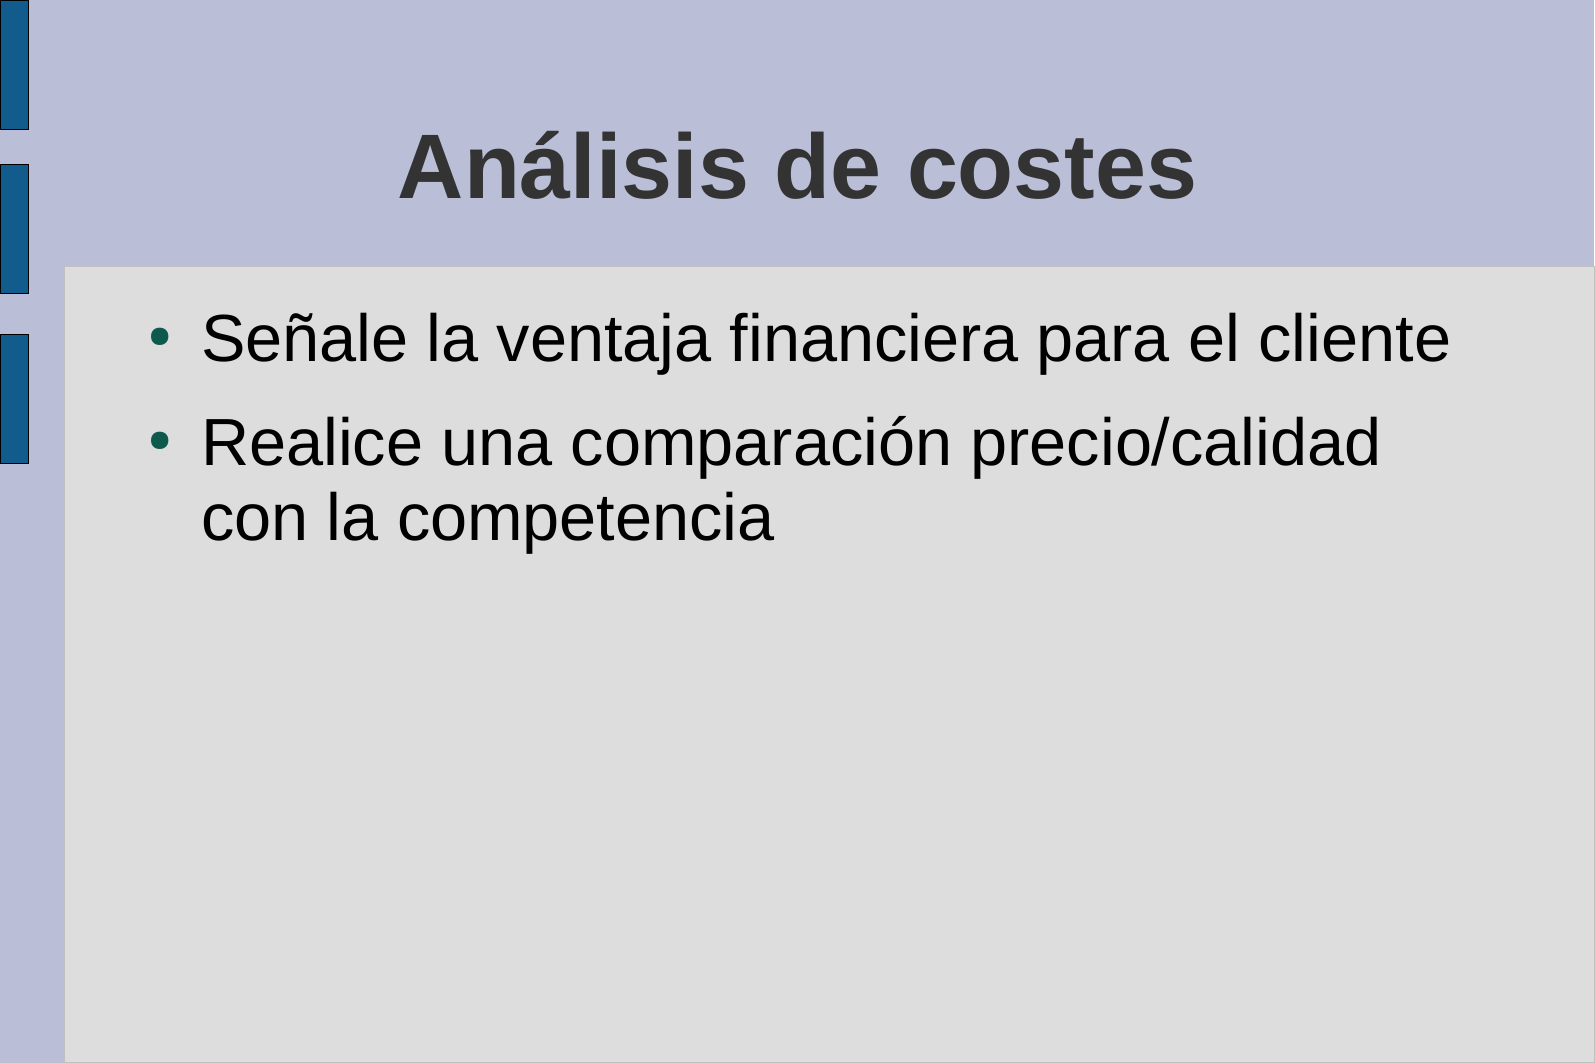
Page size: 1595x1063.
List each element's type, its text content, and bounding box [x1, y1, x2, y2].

list Señale la ventaja financiera para el cliente Realice una comparación precio/calidad con la competencia [130, 300, 1462, 971]
title Análisis de costes [117, 78, 1479, 256]
